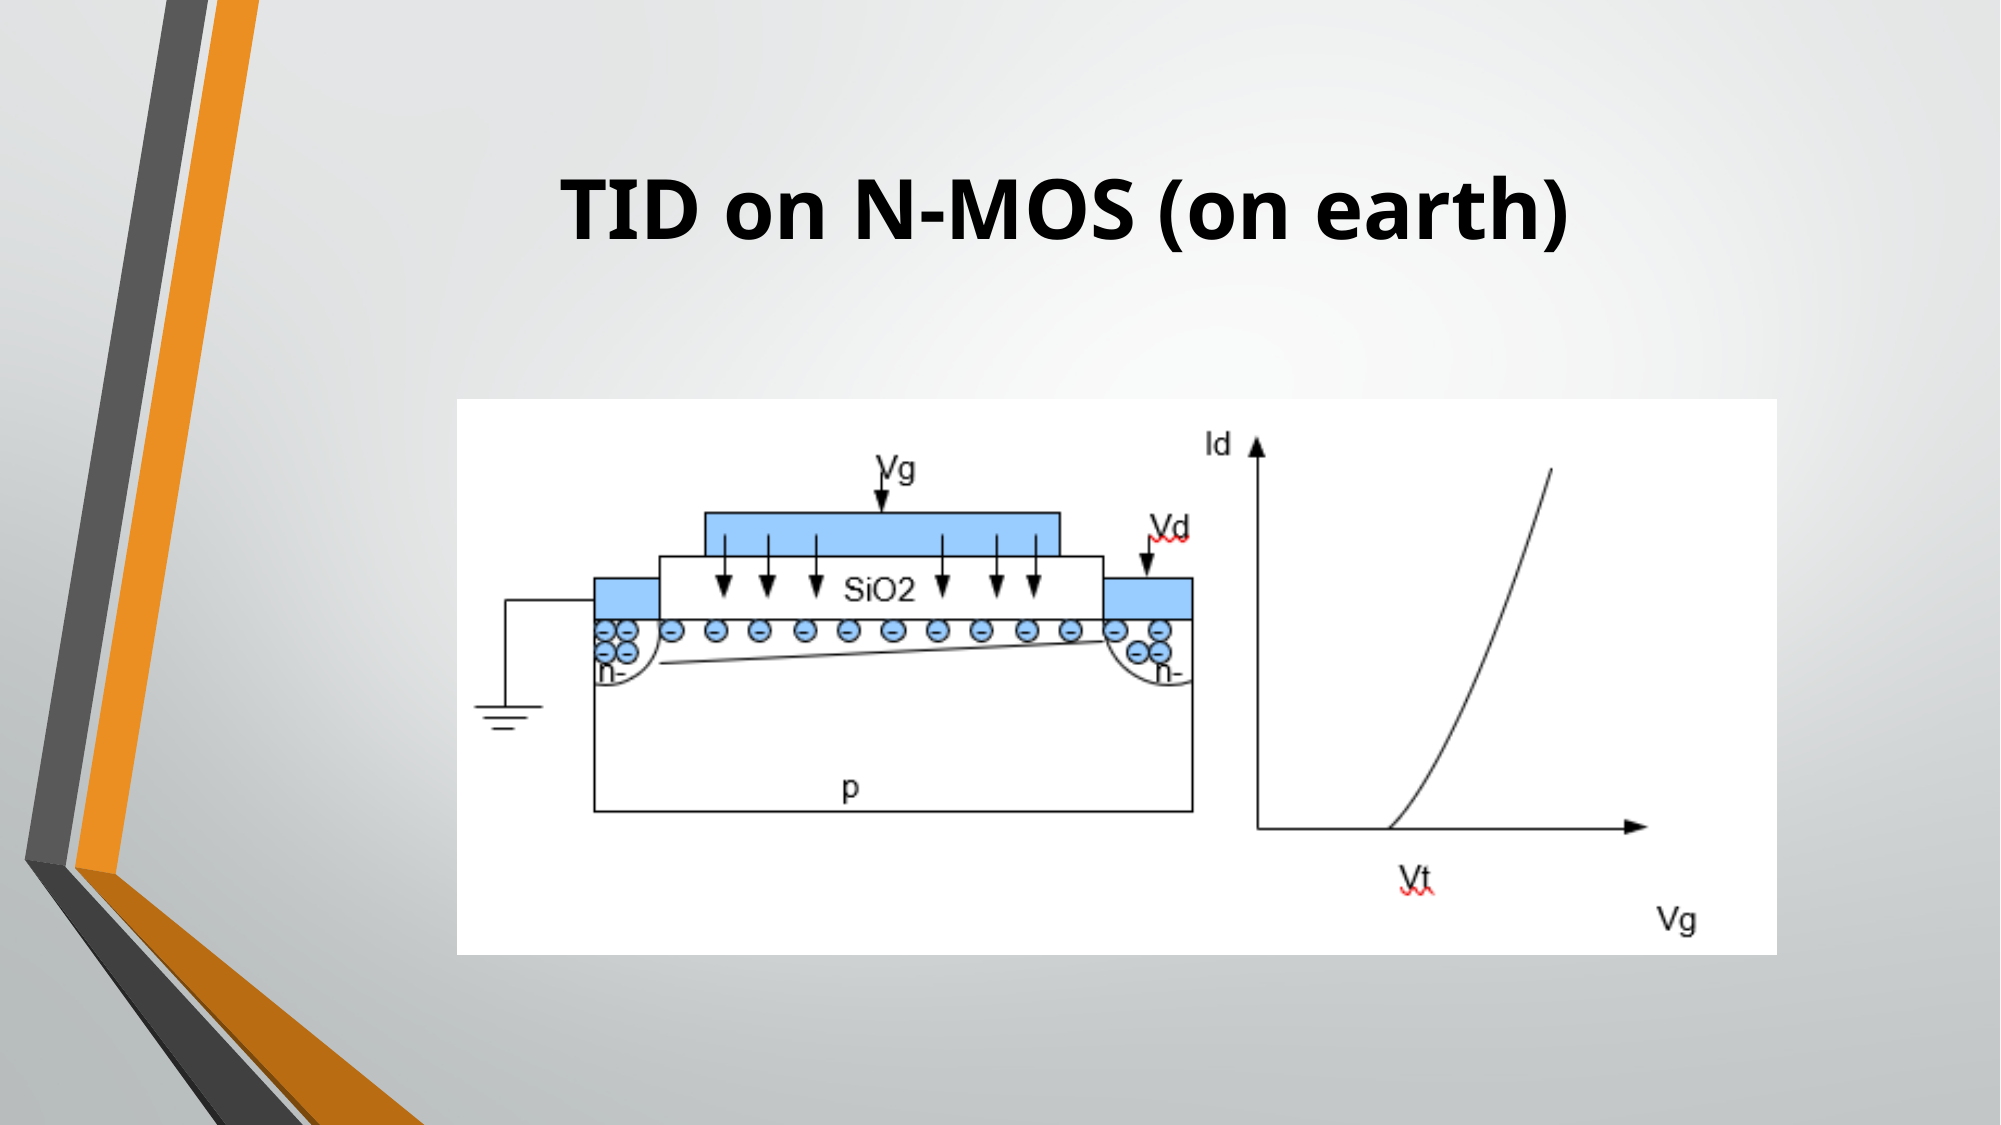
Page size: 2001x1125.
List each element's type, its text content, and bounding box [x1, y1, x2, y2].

picture [457, 399, 1777, 955]
title TID on N-MOS (on earth) [243, 112, 1887, 400]
